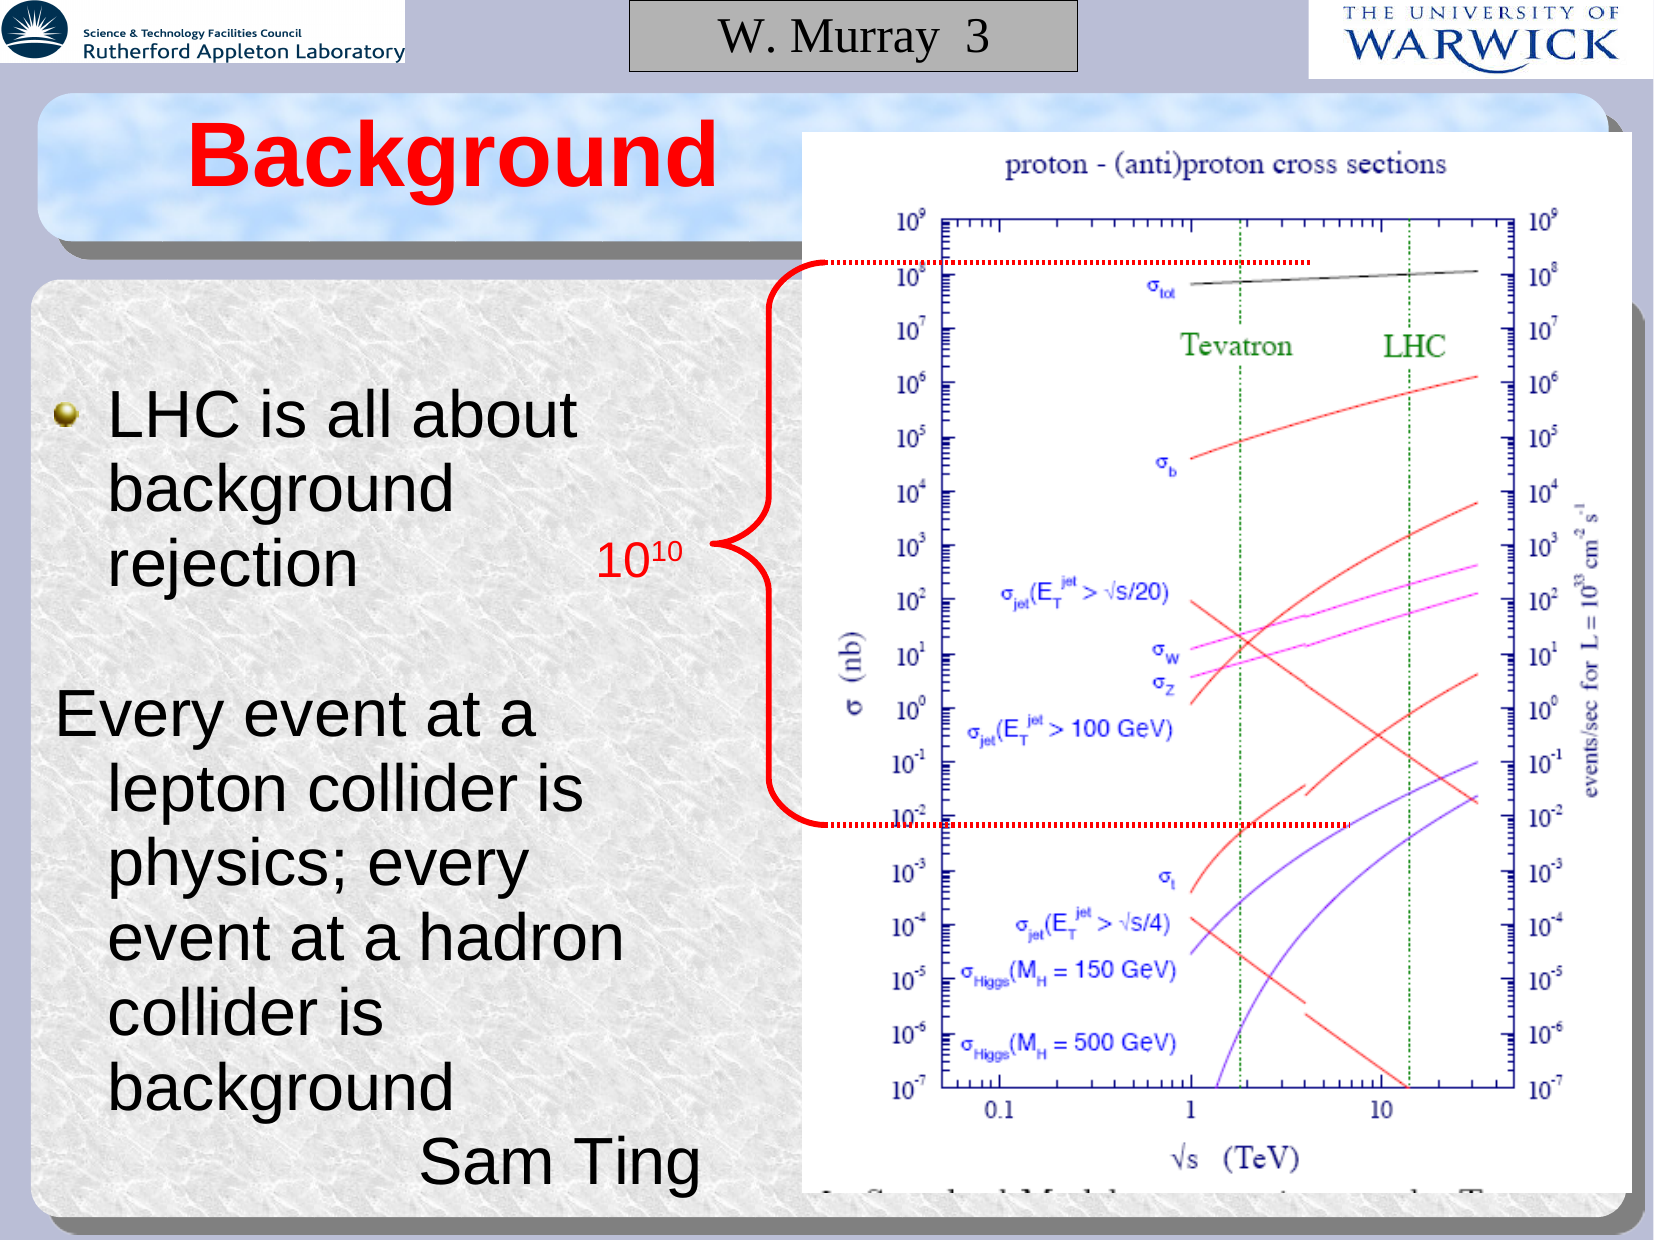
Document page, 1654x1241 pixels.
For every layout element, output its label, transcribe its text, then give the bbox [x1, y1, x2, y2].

text_box 1010 [580, 526, 731, 601]
list LHC is all about background rejection Every event at a lepton collider is physics; every event at a hadron collider is background Sam Ting [37, 376, 704, 1200]
title Background [91, 102, 816, 208]
picture [1308, 0, 1654, 79]
picture [30, 93, 1632, 1218]
picture [0, 0, 405, 63]
